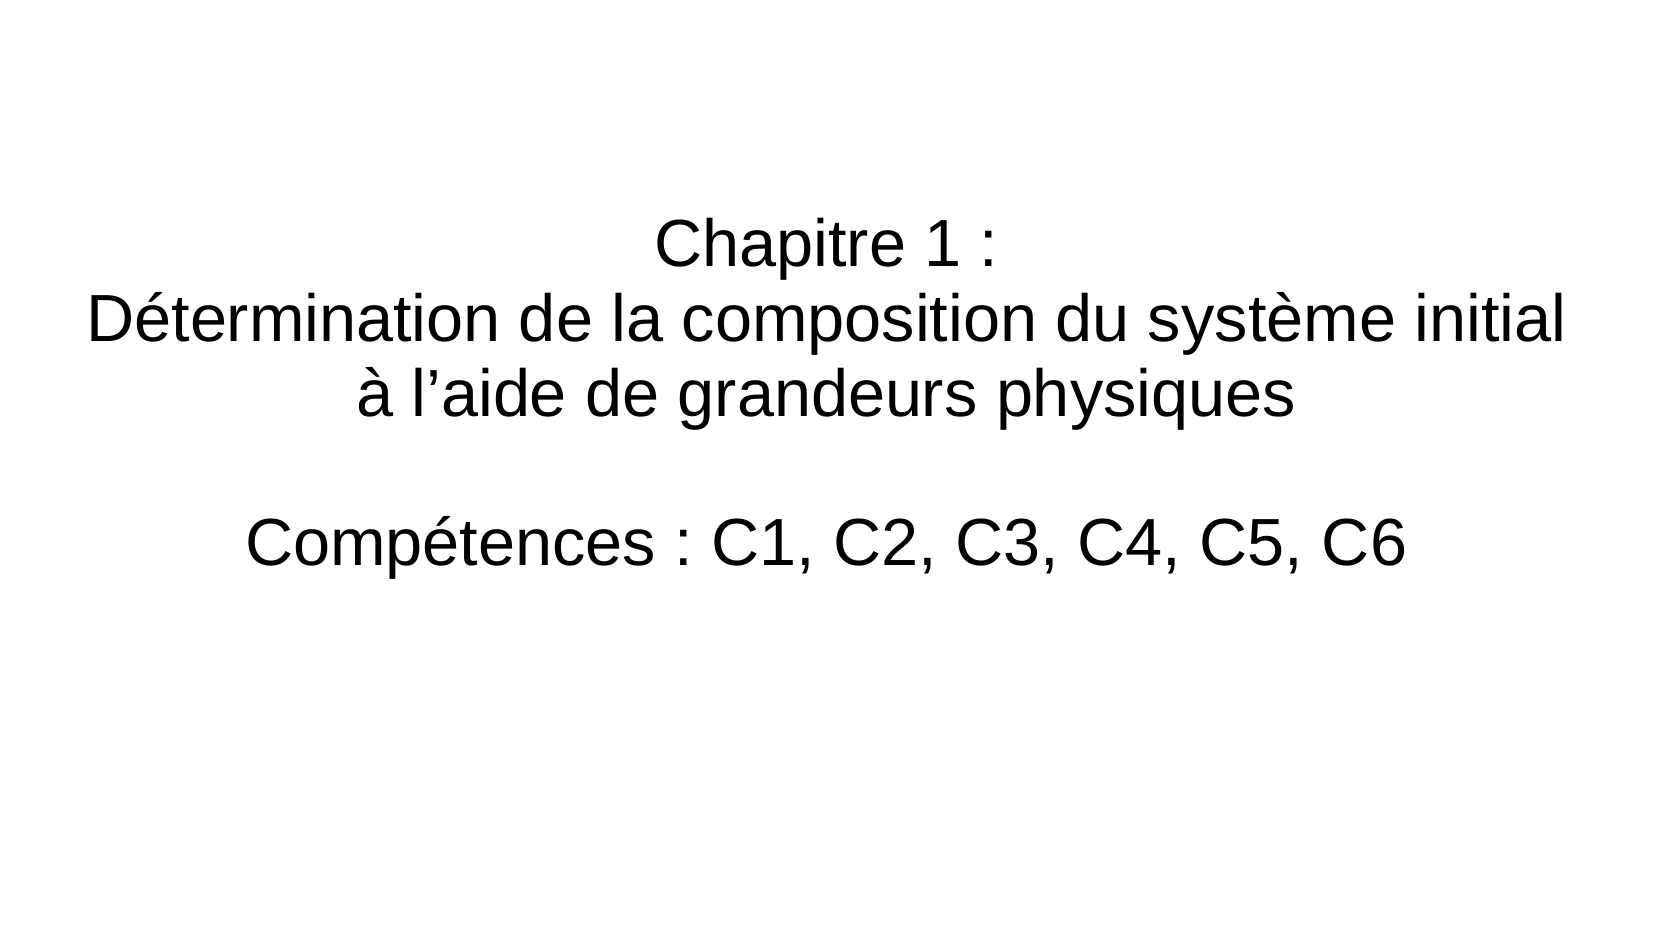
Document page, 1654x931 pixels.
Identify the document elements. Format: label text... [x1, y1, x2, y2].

subtitle Chapitre 1 : Détermination de la composition du système initial à l’aide de grandeurs physiques Compétences : C1, C2, C3, C4, C5, C6 [82, 29, 1571, 758]
